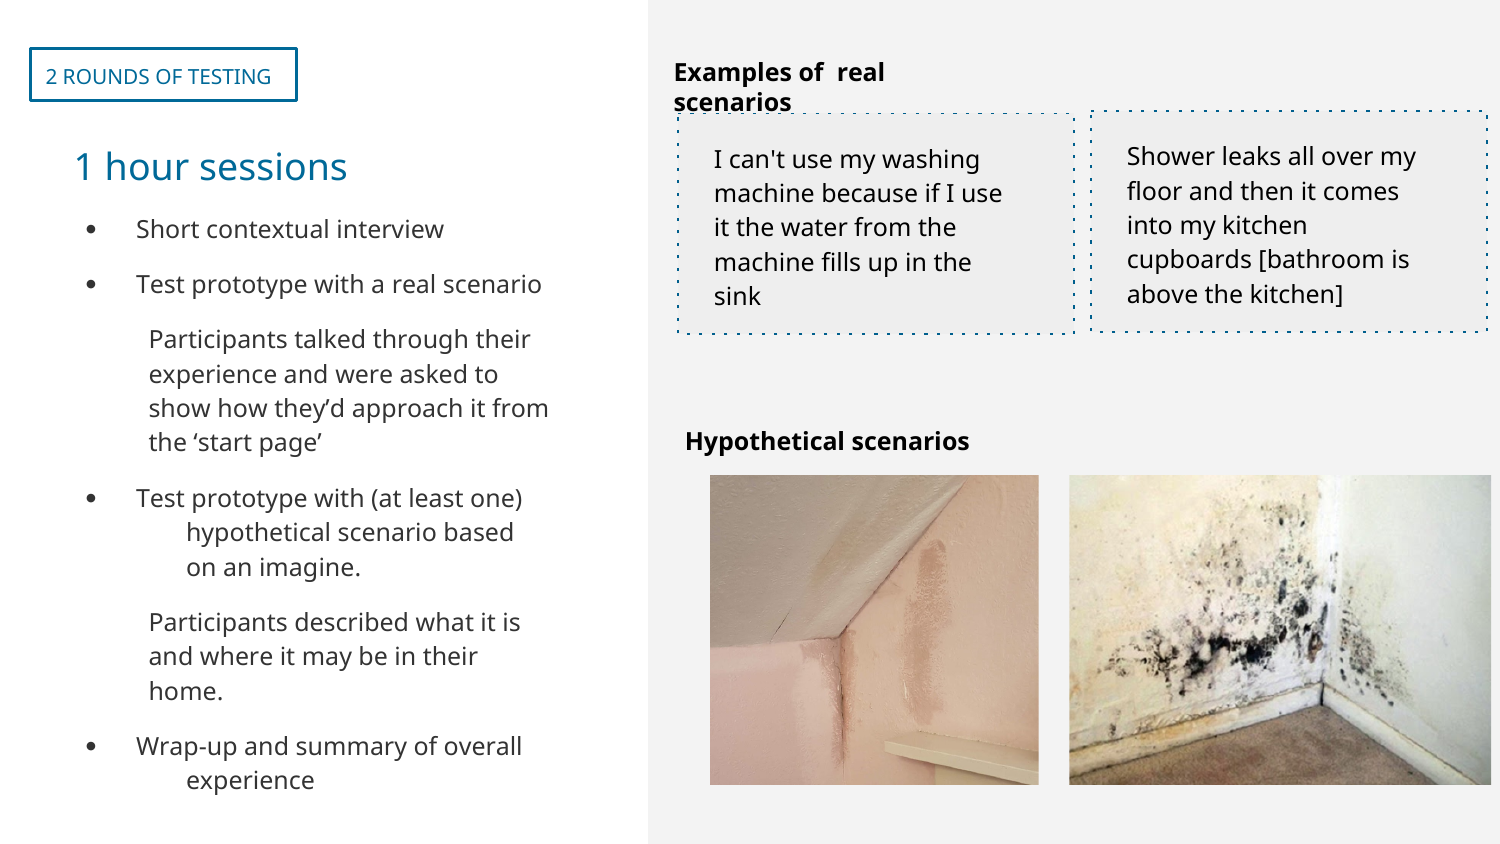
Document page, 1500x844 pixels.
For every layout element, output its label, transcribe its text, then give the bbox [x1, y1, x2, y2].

text_box Shower leaks all over my floor and then it comes into my kitchen cupboards [bathroom is above the kitchen] [1111, 121, 1449, 320]
picture [1069, 475, 1492, 785]
text_box 2 ROUNDS OF TESTING [30, 48, 297, 101]
text_box I can't use my washing machine because if I use it the water from the machine fills up in the sink [698, 123, 1036, 322]
text_box Hypothetical scenarios [669, 410, 1025, 476]
text_box 1 hour sessions Short contextual interview Test prototype with a real scenario Participants talked through their experience and were asked to show how they’d approach it from the ‘start page’ Test prototype with (at least one) hypothetical scenario based on an imagine. Participants described what it is and where it may be in their home. Wrap-up and summary of overall experience [58, 121, 567, 785]
picture [710, 475, 1039, 785]
text_box Examples of real scenarios [658, 41, 1013, 107]
text_box [648, 0, 1500, 844]
